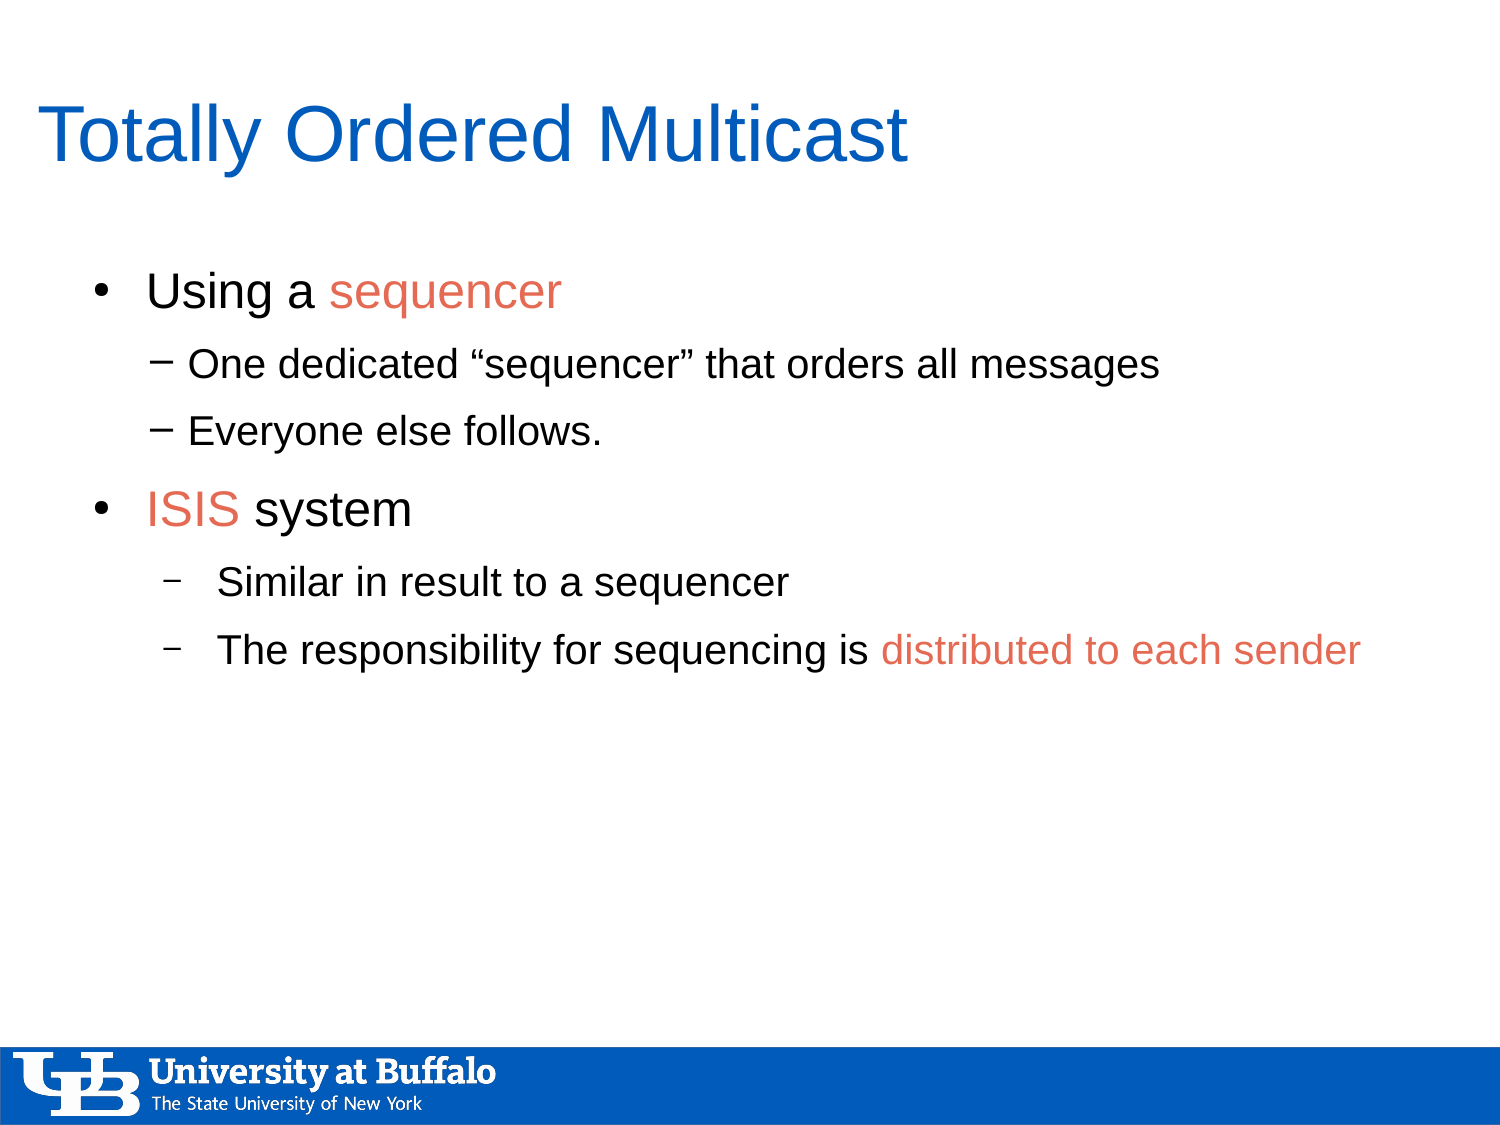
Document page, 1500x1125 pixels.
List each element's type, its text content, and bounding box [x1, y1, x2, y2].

picture [13, 1052, 496, 1116]
list Using a sequencer One dedicated “sequencer” that orders all messages Everyone else follows. ISIS system Similar in result to a sequencer The responsibility for sequencing is distributed to each sender [75, 263, 1425, 916]
title Totally Ordered Multicast [37, 89, 1388, 179]
